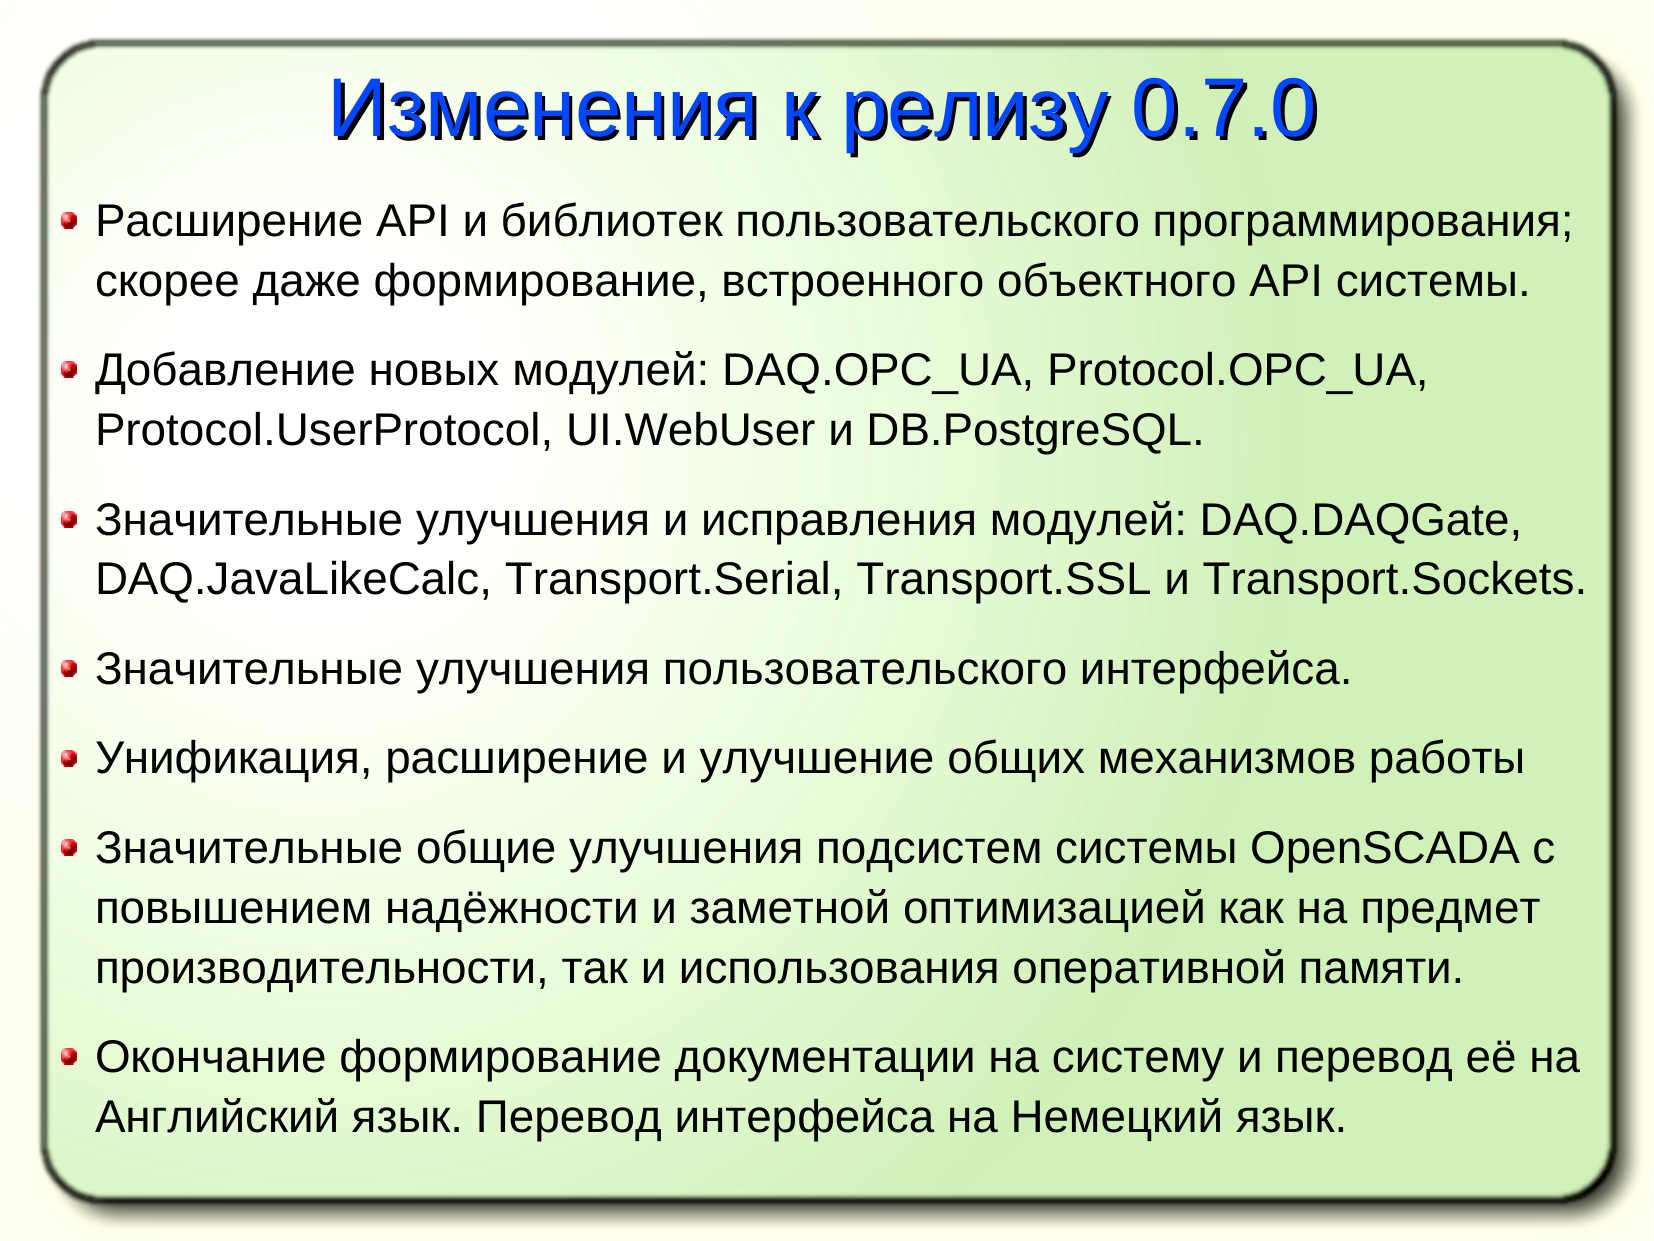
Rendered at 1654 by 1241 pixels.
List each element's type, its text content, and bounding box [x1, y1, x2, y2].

title Изменения к релизу 0.7.0 [43, 53, 1603, 147]
list Расширение API и библиотек пользовательского программирования; скорее даже формирование, встроенного объектного API системы. Добавление новых модулей: DAQ.OPC_UA, Protocol.OPC_UA, Protocol.UserProtocol, UI.WebUser и DB.PostgreSQL. Значительные улучшения и исправления модулей: DAQ.DAQGate, DAQ.JavaLikeCalc, Transport.Serial, Transport.SSL и Transport.Sockets. Значительные улучшения пользовательского интерфейса. Унификация, расширение и улучшение общих механизмов работы Значительные общие улучшения подсистем системы OpenSCADA с повышением надёжности и заметной оптимизацией как на предмет производительности, так и использования оперативной памяти. Окончание формирование документации на систему и перевод её на Английский язык. Перевод интерфейса на Немецкий язык. [50, 186, 1611, 1134]
